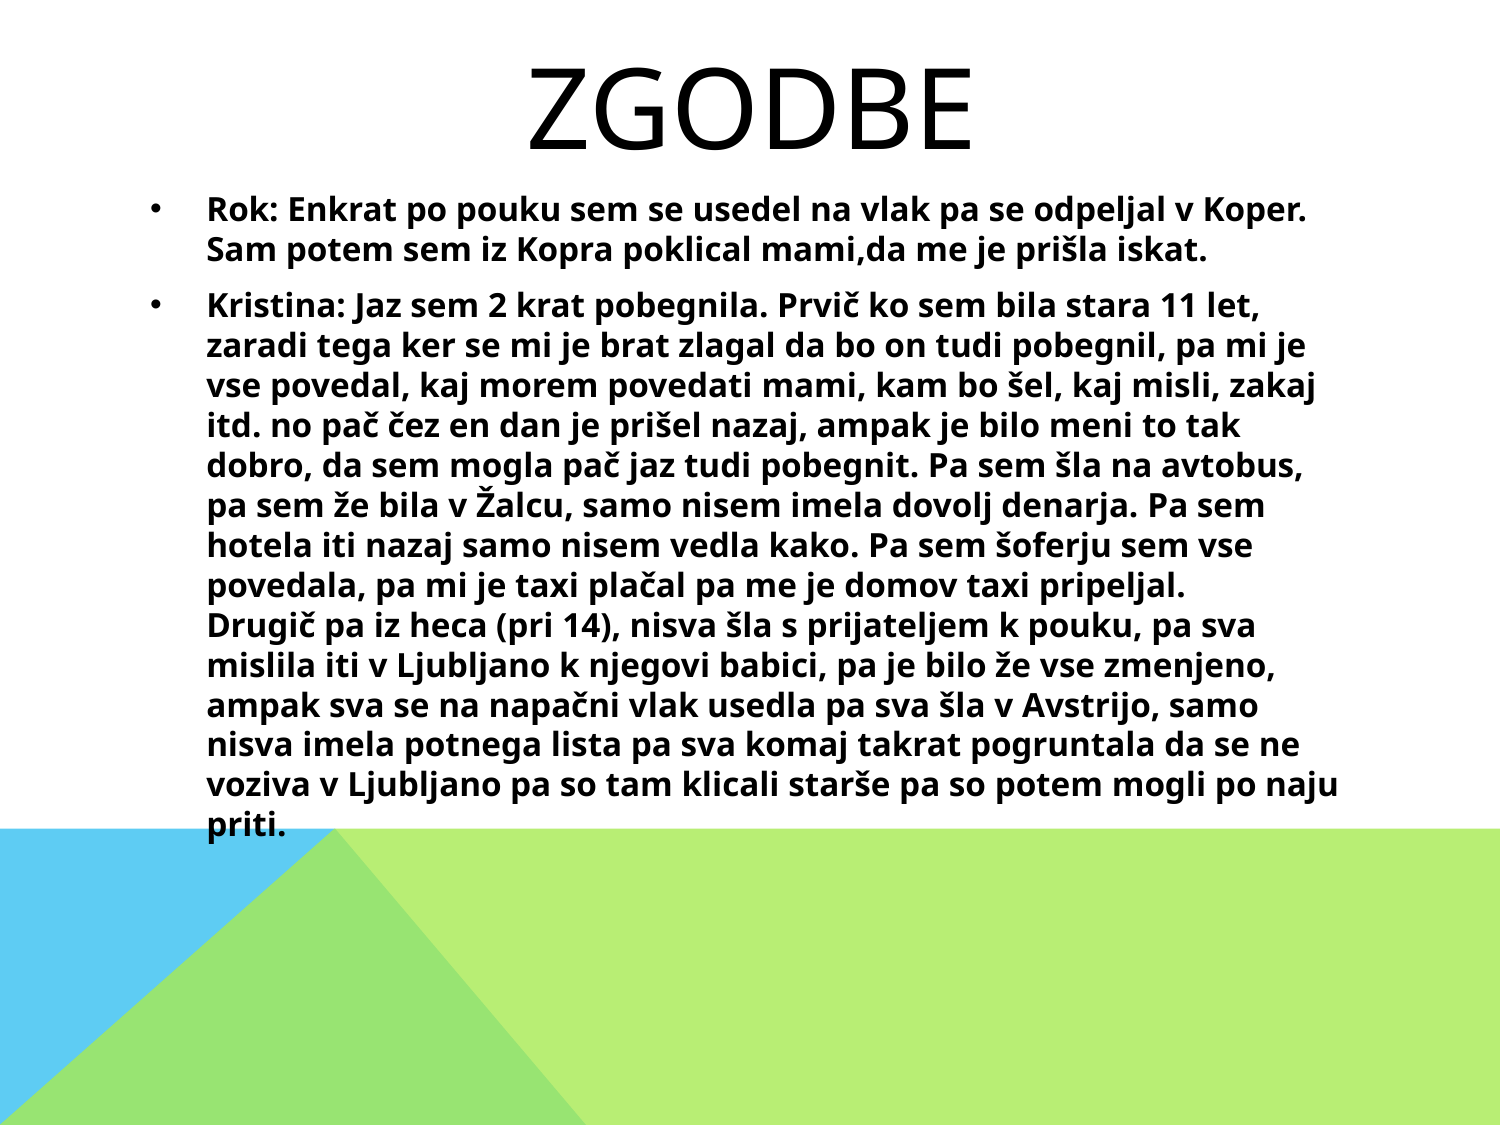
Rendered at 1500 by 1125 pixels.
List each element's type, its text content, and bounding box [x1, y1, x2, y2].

list Rok: Enkrat po pouku sem se usedel na vlak pa se odpeljal v Koper. Sam potem sem iz Kopra poklical mami,da me je prišla iskat. Kristina: Jaz sem 2 krat pobegnila. Prvič ko sem bila stara 11 let, zaradi tega ker se mi je brat zlagal da bo on tudi pobegnil, pa mi je vse povedal, kaj morem povedati mami, kam bo šel, kaj misli, zakaj itd. no pač čez en dan je prišel nazaj, ampak je bilo meni to tak dobro, da sem mogla pač jaz tudi pobegnit. Pa sem šla na avtobus, pa sem že bila v Žalcu, samo nisem imela dovolj denarja. Pa sem hotela iti nazaj samo nisem vedla kako. Pa sem šoferju sem vse povedala, pa mi je taxi plačal pa me je domov taxi pripeljal. Drugič pa iz heca (pri 14), nisva šla s prijateljem k pouku, pa sva mislila iti v Ljubljano k njegovi babici, pa je bilo že vse zmenjeno, ampak sva se na napačni vlak usedla pa sva šla v Avstrijo, samo nisva imela potnega lista pa sva komaj takrat pogruntala da se ne voziva v Ljubljano pa so tam klicali starše pa so potem mogli po naju priti. [134, 180, 1369, 799]
title ZGODBE [134, 59, 1369, 150]
